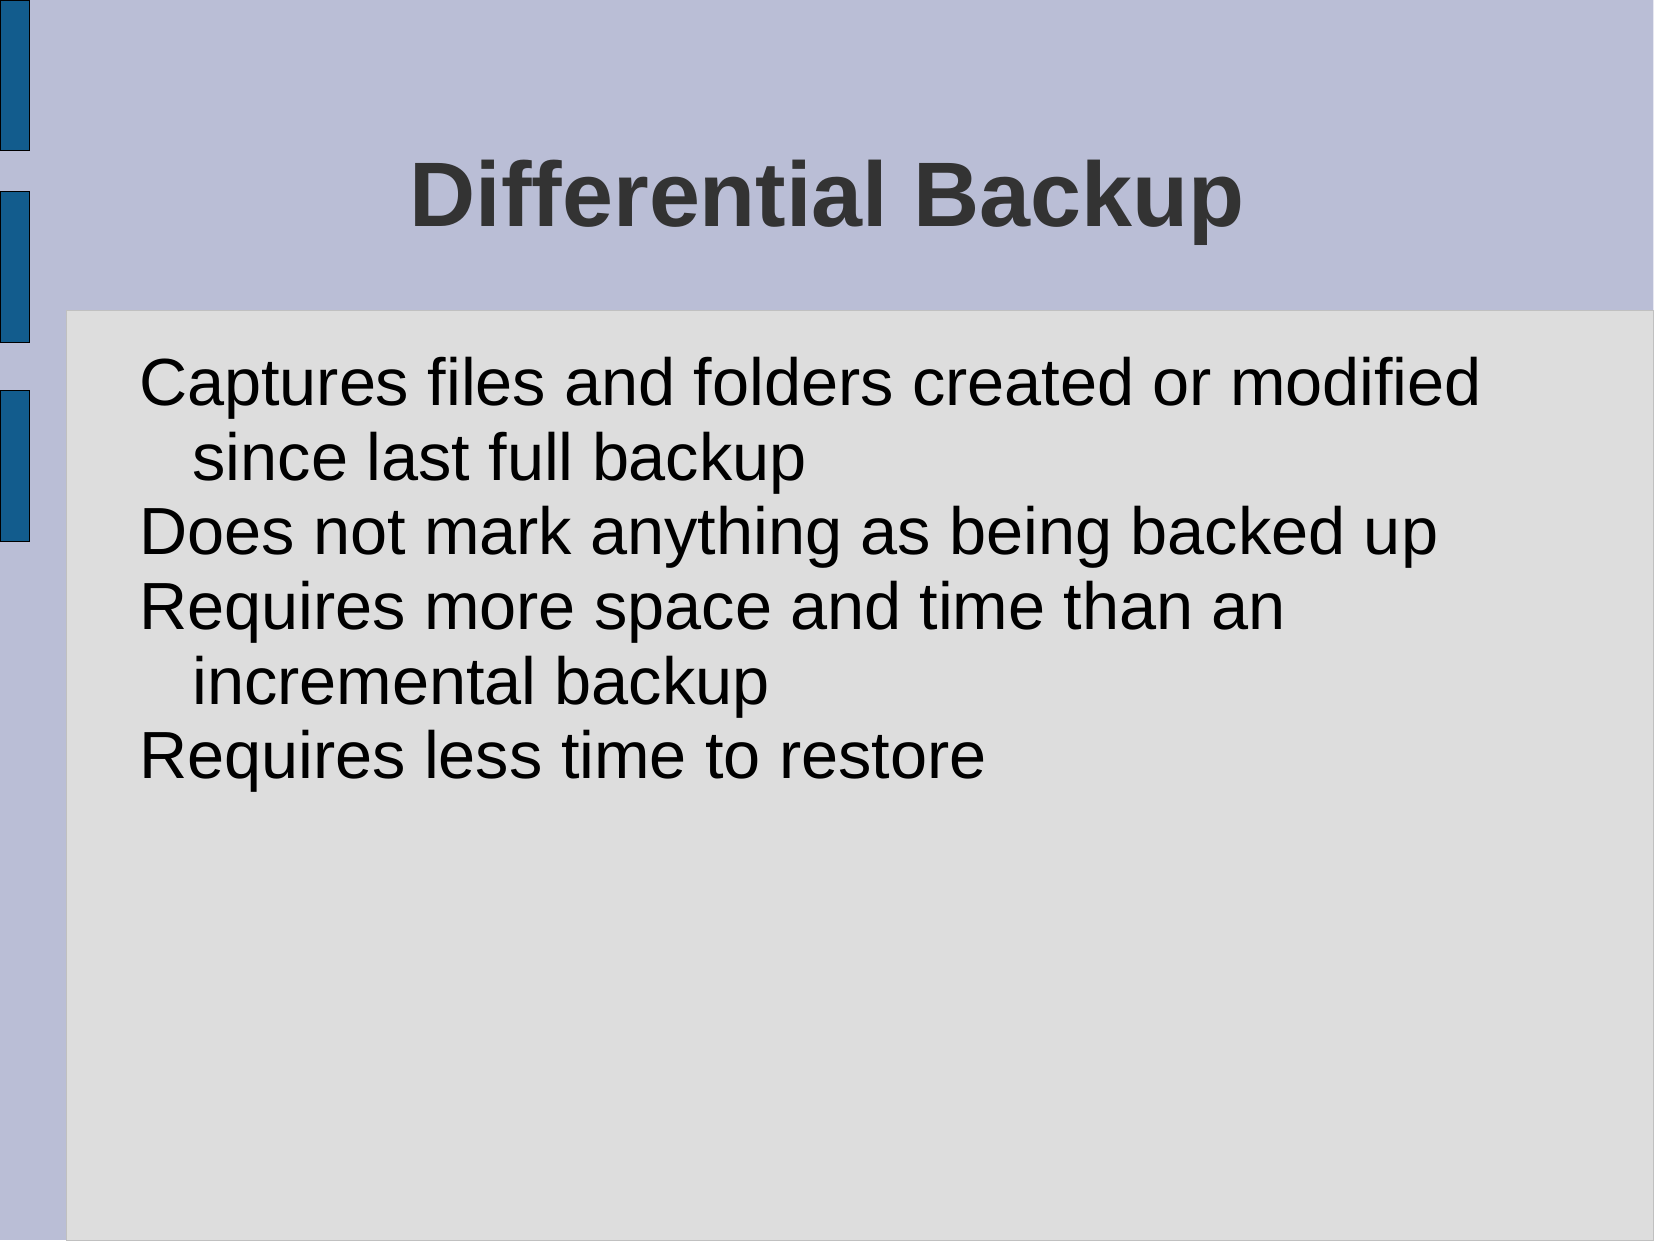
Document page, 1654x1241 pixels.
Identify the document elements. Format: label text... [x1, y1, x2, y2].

list Captures files and folders created or modified since last full backup Does not mark anything as being backed up Requires more space and time than an incremental backup Requires less time to restore [121, 344, 1534, 1127]
title Differential Backup [121, 91, 1534, 299]
